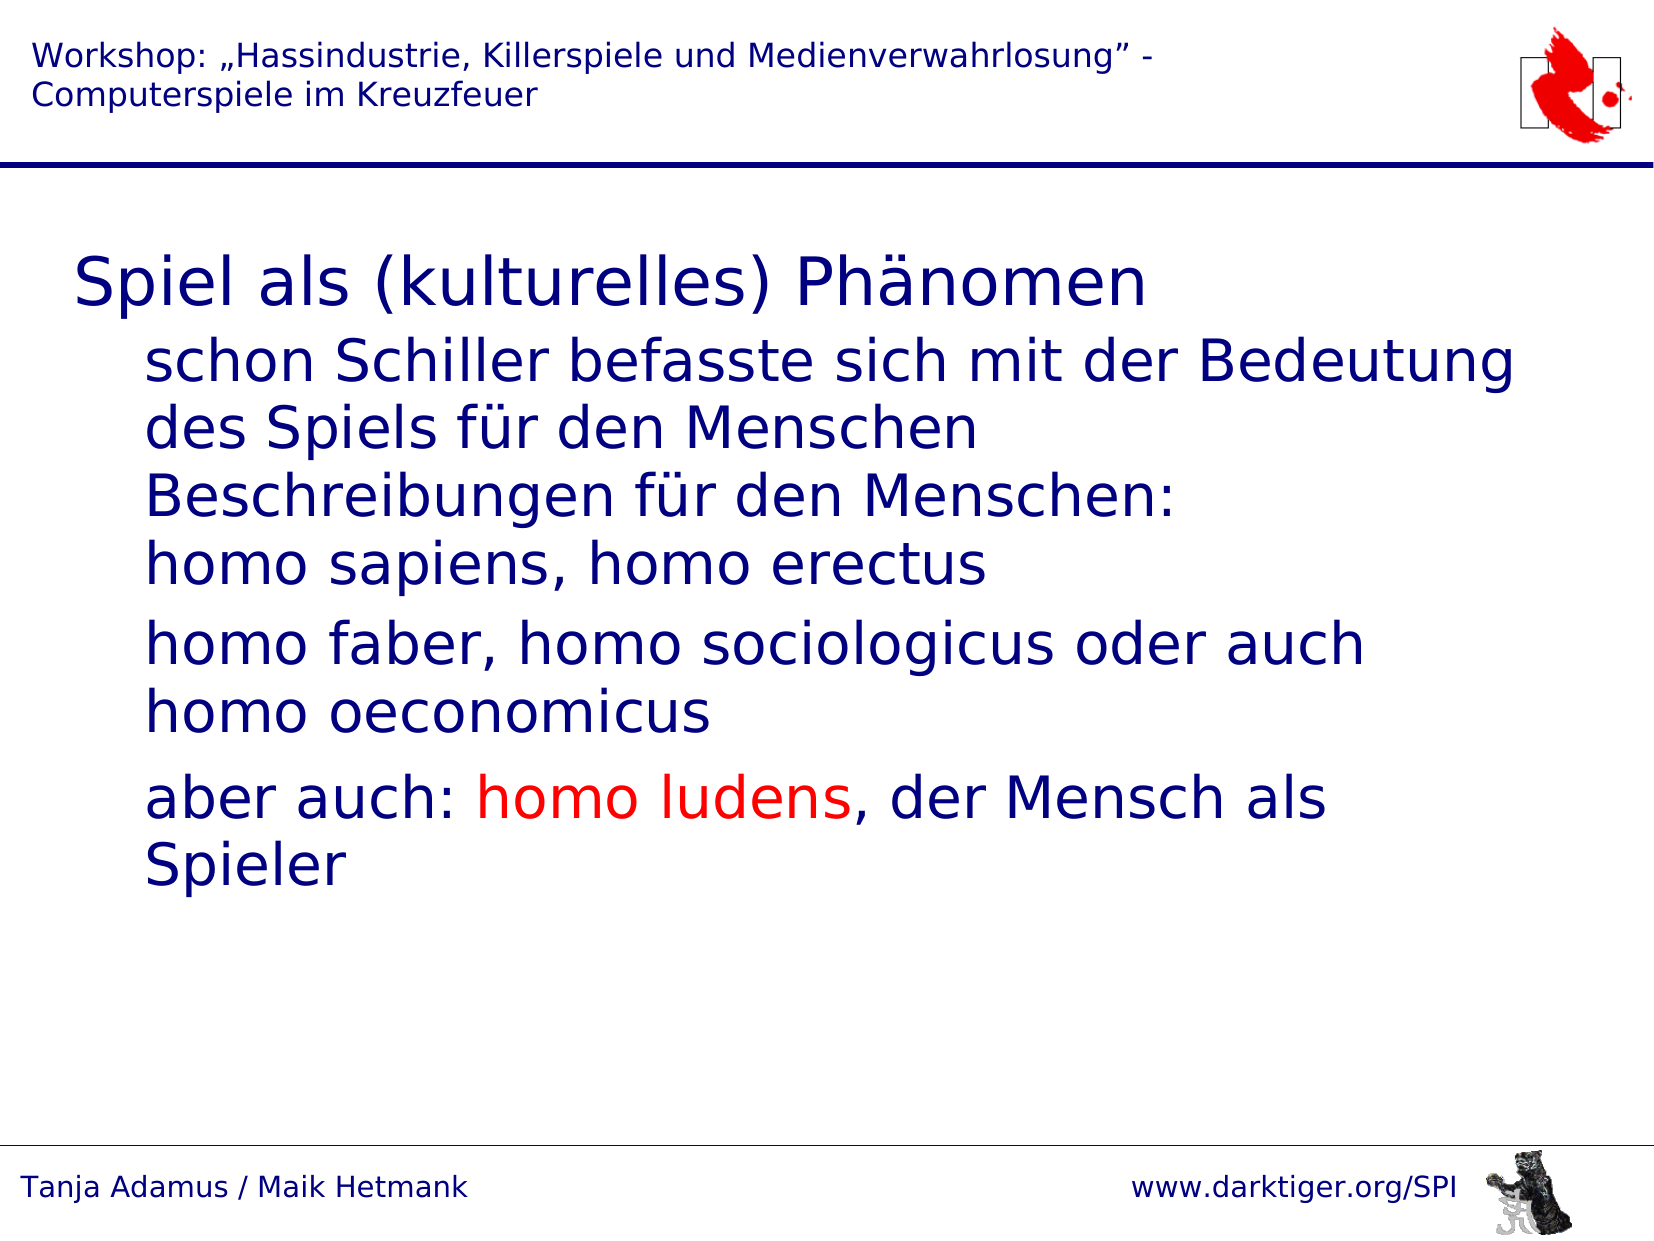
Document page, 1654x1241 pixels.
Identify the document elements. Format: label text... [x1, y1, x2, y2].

text_box Beschreibungen für den Menschen: homo sapiens, homo erectus [129, 455, 1536, 603]
text_box aber auch: homo ludens, der Mensch als Spieler [129, 756, 1536, 908]
text_box schon Schiller befasste sich mit der Bedeutung des Spiels für den Menschen [129, 319, 1536, 455]
text_box Workshop: „Hassindustrie, Killerspiele und Medienverwahrlosung” - Computerspiele im Kreuzfeuer [16, 29, 1418, 178]
picture [1486, 1150, 1572, 1235]
text_box Spiel als (kulturelles) Phänomen [59, 236, 1241, 329]
picture [1503, 16, 1632, 148]
text_box homo faber, homo sociologicus oder auch homo oeconomicus [129, 603, 1536, 754]
